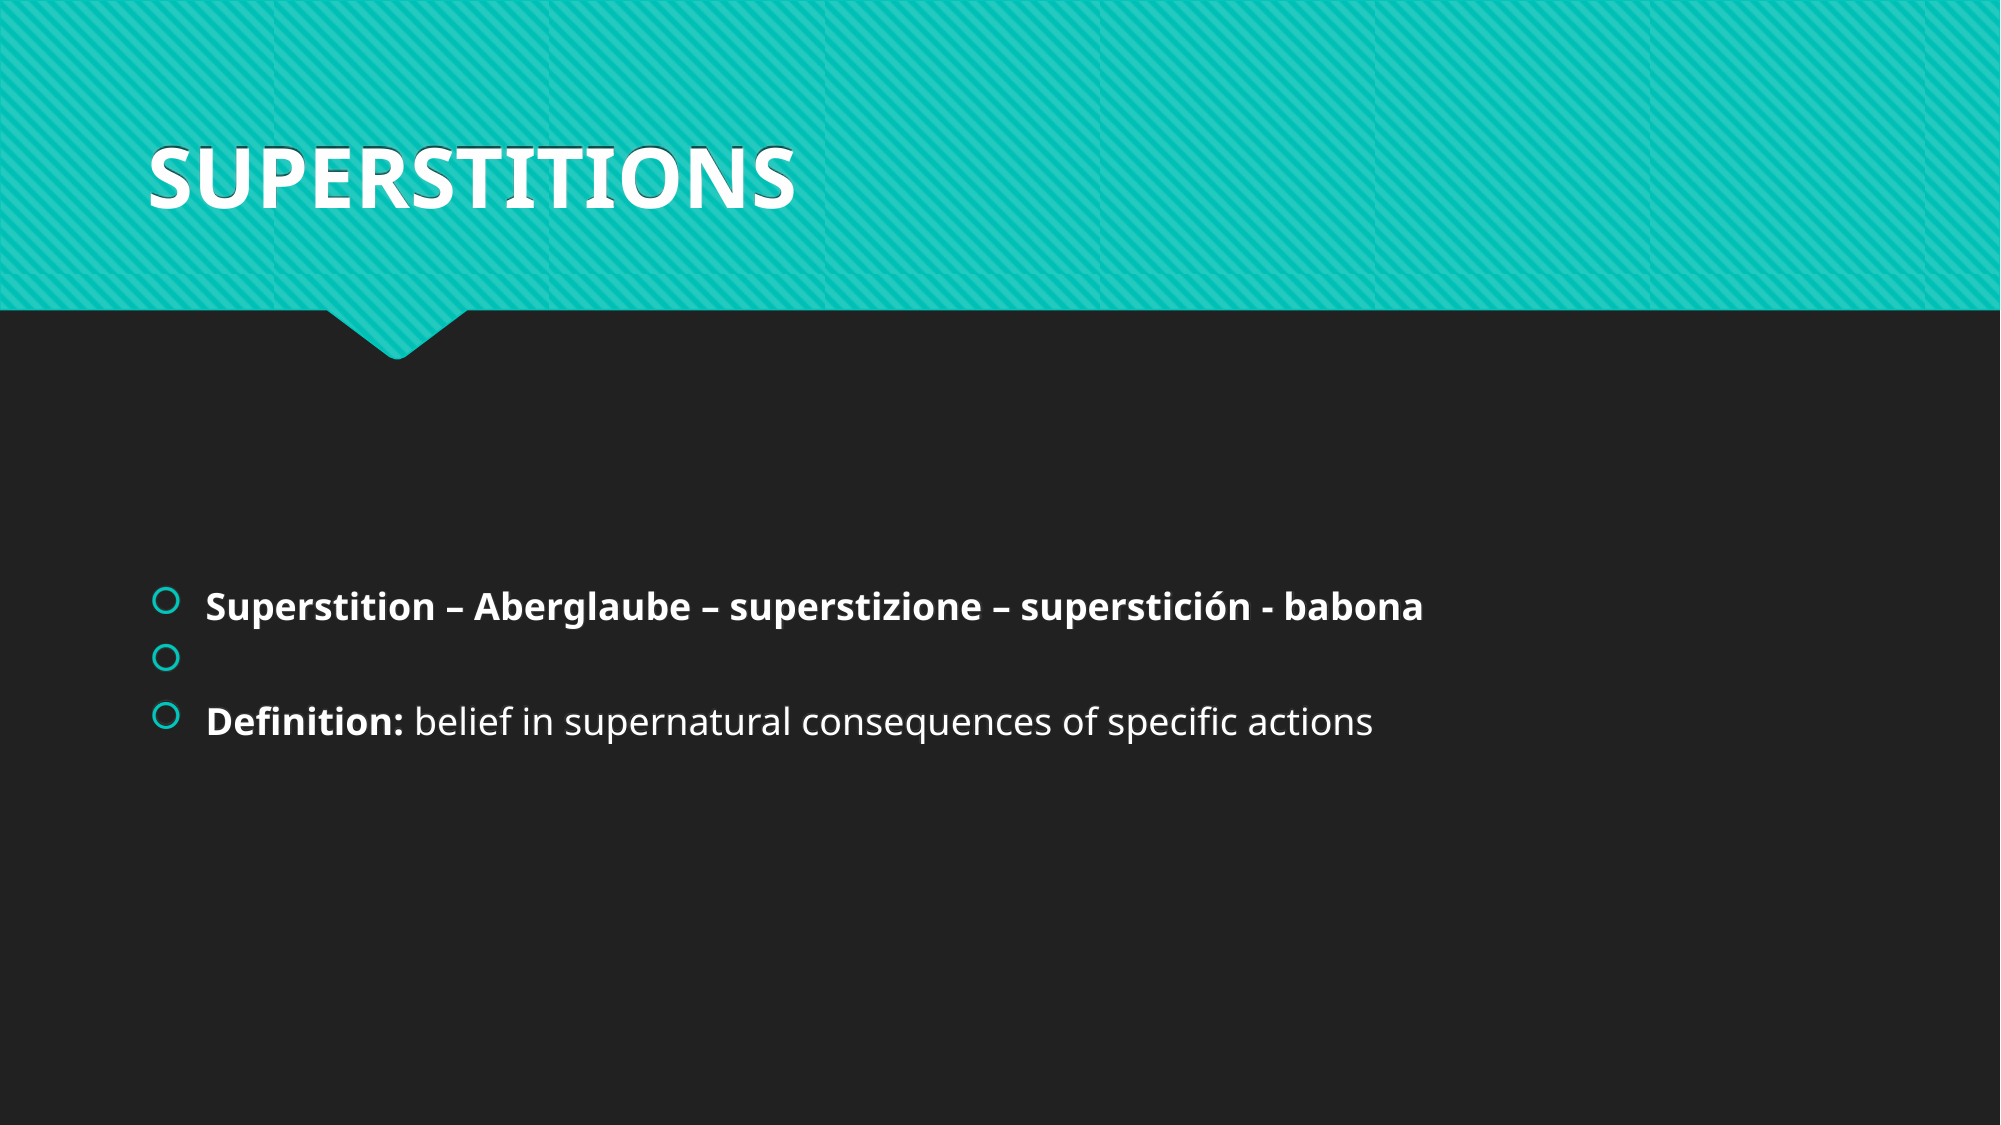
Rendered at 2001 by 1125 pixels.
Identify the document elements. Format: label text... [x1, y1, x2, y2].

title SUPERSTITIONS [132, 73, 1868, 233]
list Superstition – Aberglaube – superstizione – superstición - babona Definition: belief in supernatural consequences of specific actions [134, 364, 1866, 962]
